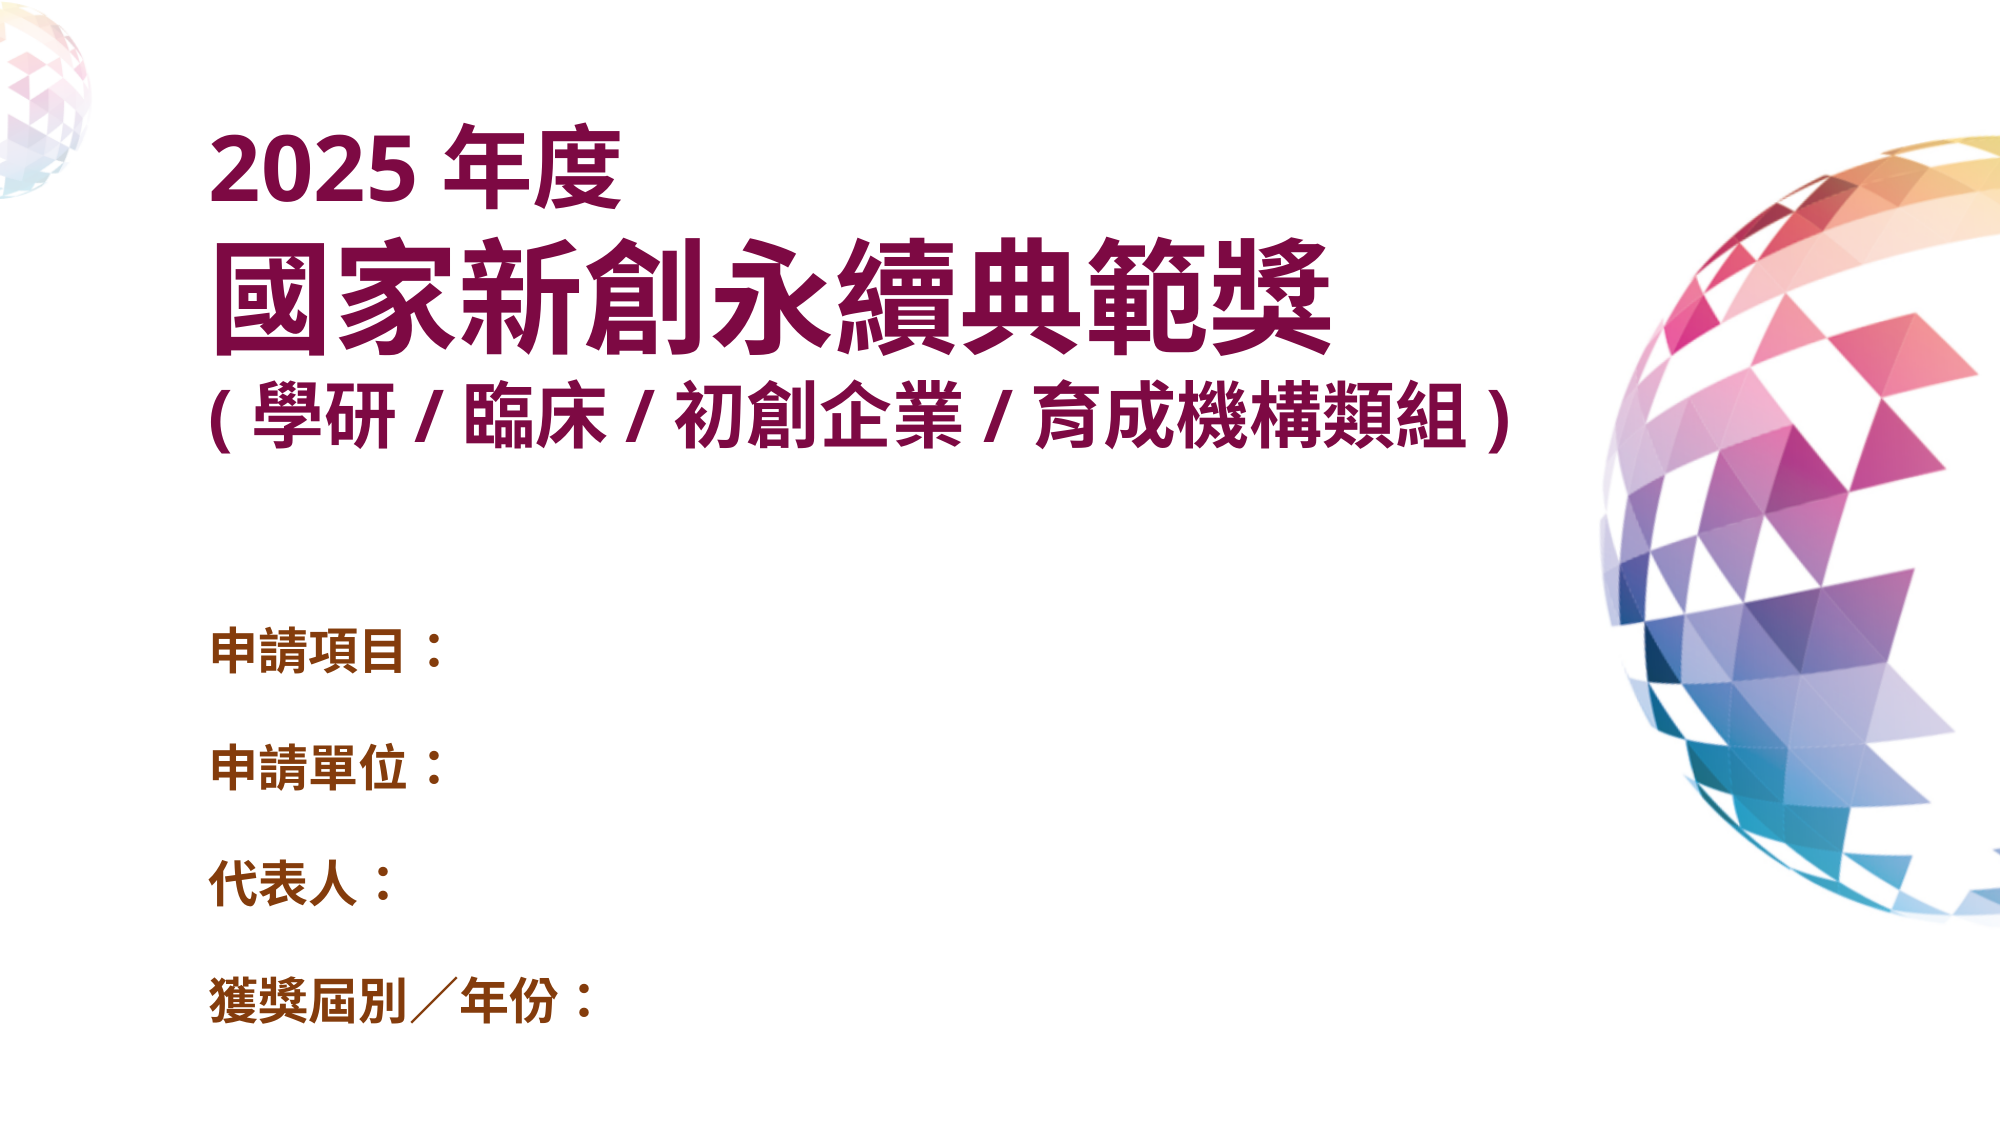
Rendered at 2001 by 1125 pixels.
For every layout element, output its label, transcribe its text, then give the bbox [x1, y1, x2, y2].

picture [0, 0, 2000, 1125]
text_box 申請項目： 申請單位： 代表人： 獲獎屆別／年份： [193, 575, 1694, 1079]
text_box 2025年度 國家新創永續典範獎 (學研/臨床/初創企業/育成機構類組) [194, 102, 1627, 465]
